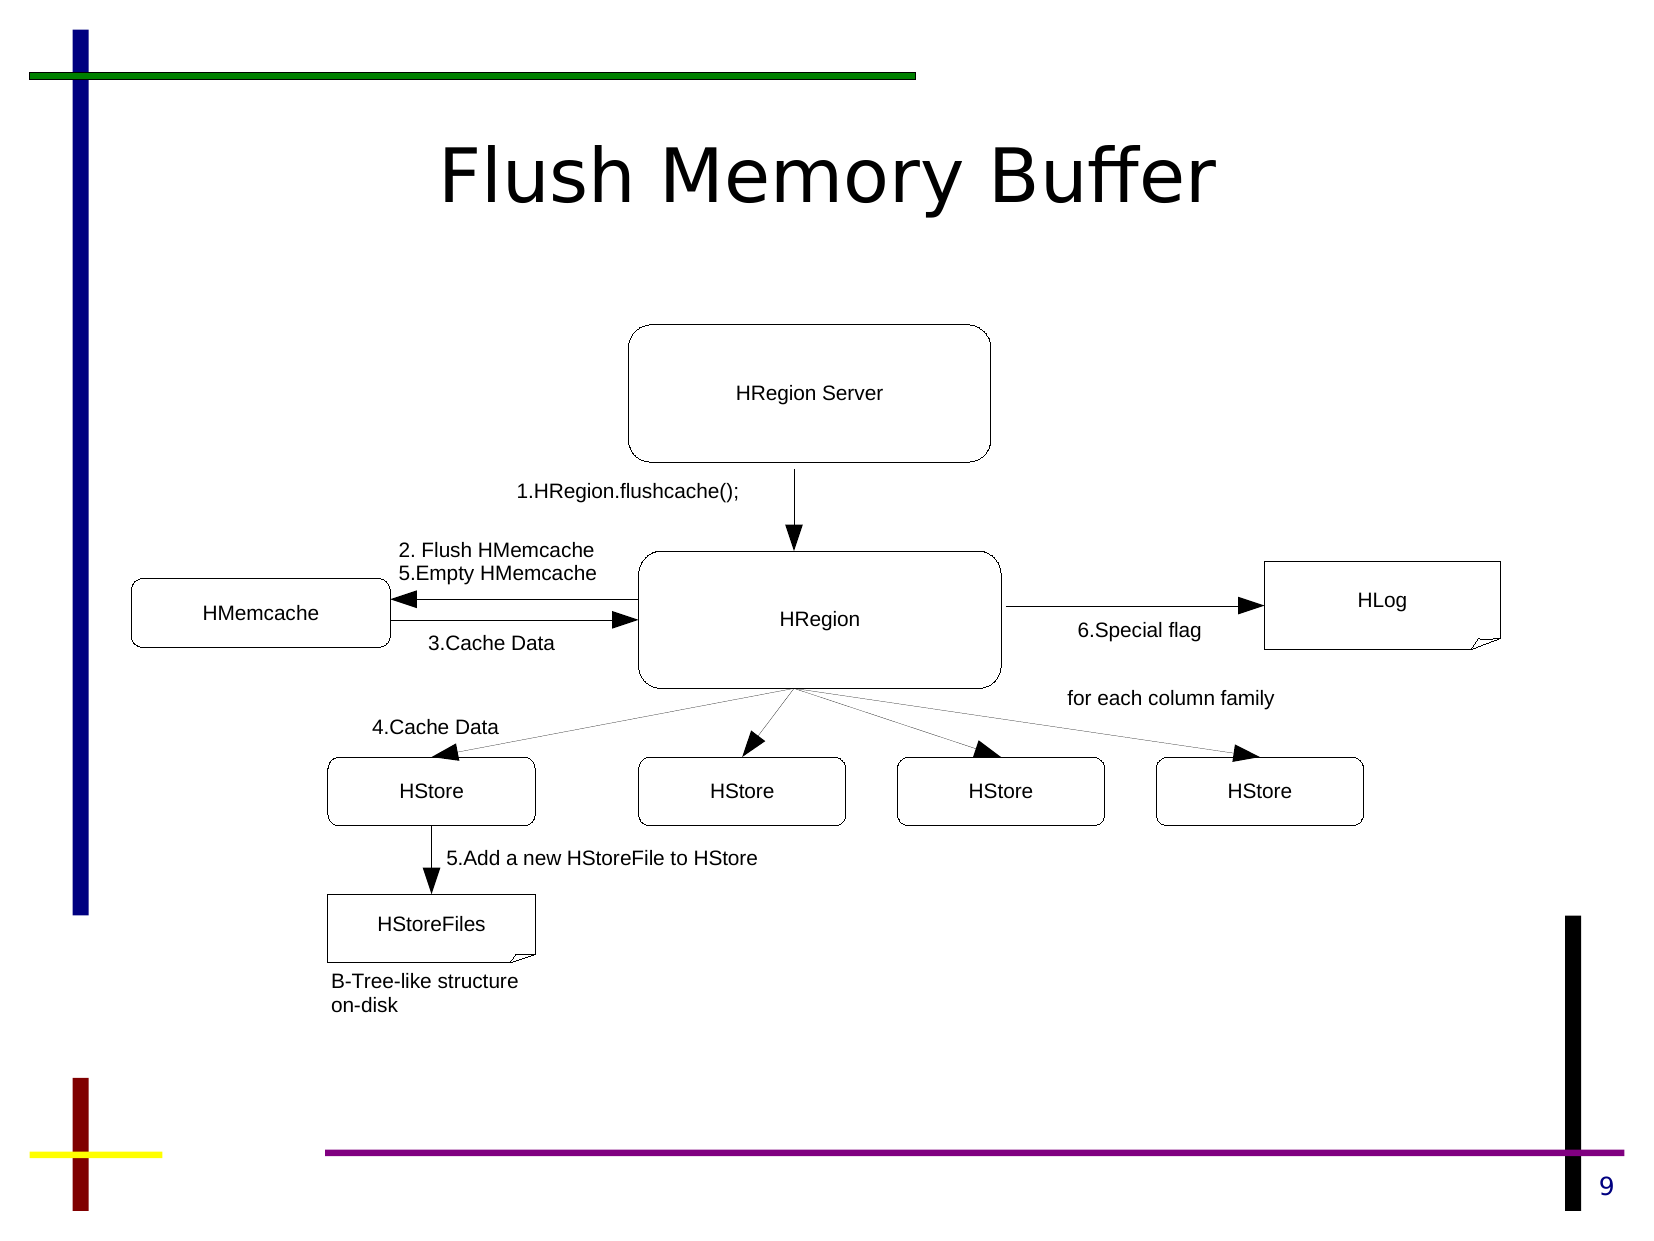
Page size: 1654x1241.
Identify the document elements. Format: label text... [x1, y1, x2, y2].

text_box 5.Add a new HStoreFile to HStore [431, 839, 827, 884]
text_box HStore [1156, 757, 1364, 826]
text_box HLog [1264, 561, 1501, 650]
text_box HStore [327, 757, 536, 826]
text_box 3.Cache Data [413, 623, 591, 668]
text_box 4.Cache Data [357, 708, 532, 753]
text_box for each column family [1052, 678, 1470, 723]
text_box HStore [638, 757, 846, 826]
text_box 2. Flush HMemcache 5.Empty HMemcache [383, 531, 632, 603]
title Flush Memory Buffer [121, 88, 1534, 266]
text_box HStoreFiles [327, 894, 536, 962]
text_box HRegion [638, 551, 1002, 689]
text_box 6.Special flag [1062, 611, 1217, 650]
text_box HMemcache [131, 578, 391, 648]
text_box HRegion Server [628, 324, 991, 463]
text_box HStore [897, 757, 1105, 826]
text_box 1.HRegion.flushcache(); [501, 472, 768, 517]
text_box B-Tree-like structure on-disk [316, 962, 562, 1034]
